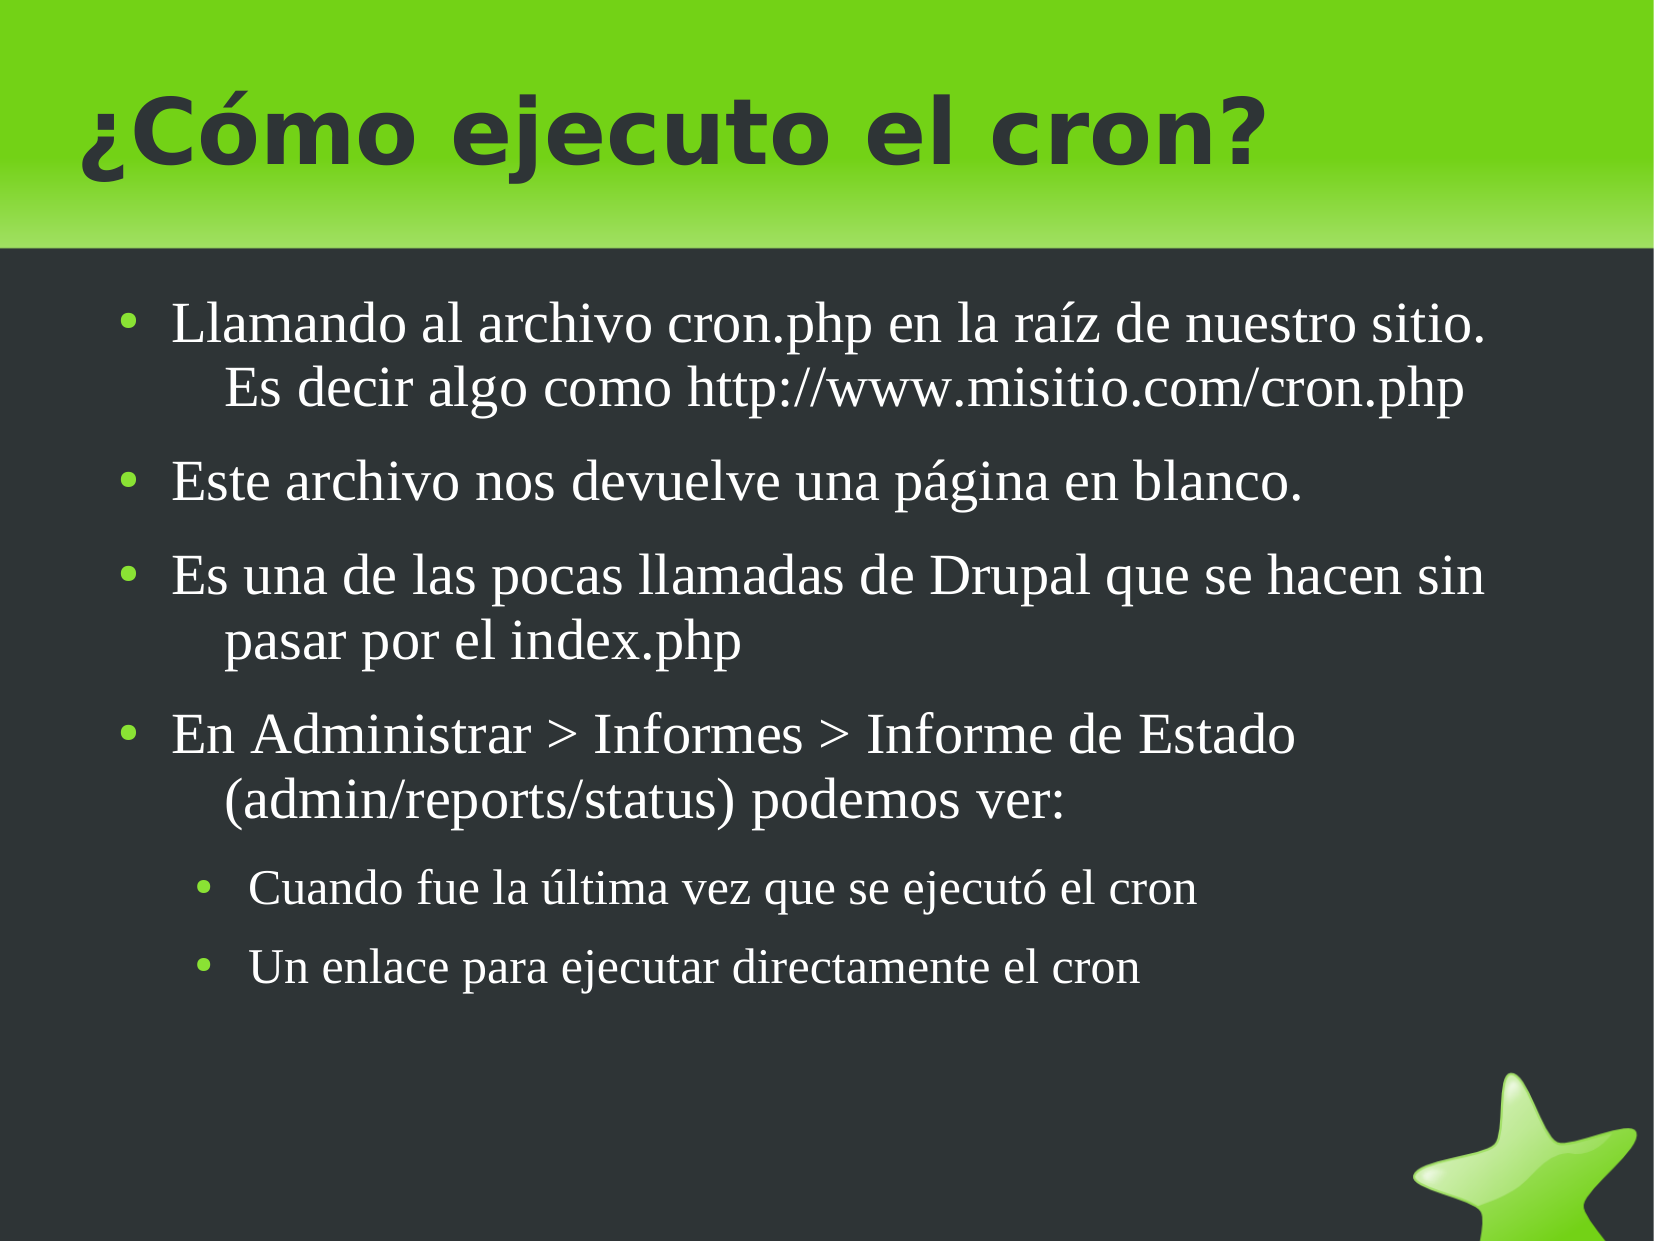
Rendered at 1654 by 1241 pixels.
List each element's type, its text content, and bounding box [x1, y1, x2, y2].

picture [0, 0, 1654, 1241]
title ¿Cómo ejecuto el cron? [76, 29, 1565, 237]
list Llamando al archivo cron.php en la raíz de nuestro sitio. Es decir algo como http://www.misitio.com/cron.php Este archivo nos devuelve una página en blanco. Es una de las pocas llamadas de Drupal que se hacen sin pasar por el index.php En Administrar > Informes > Informe de Estado (admin/reports/status) podemos ver: Cuando fue la última vez que se ejecutó el cron Un enlace para ejecutar directamente el cron [82, 290, 1571, 1109]
